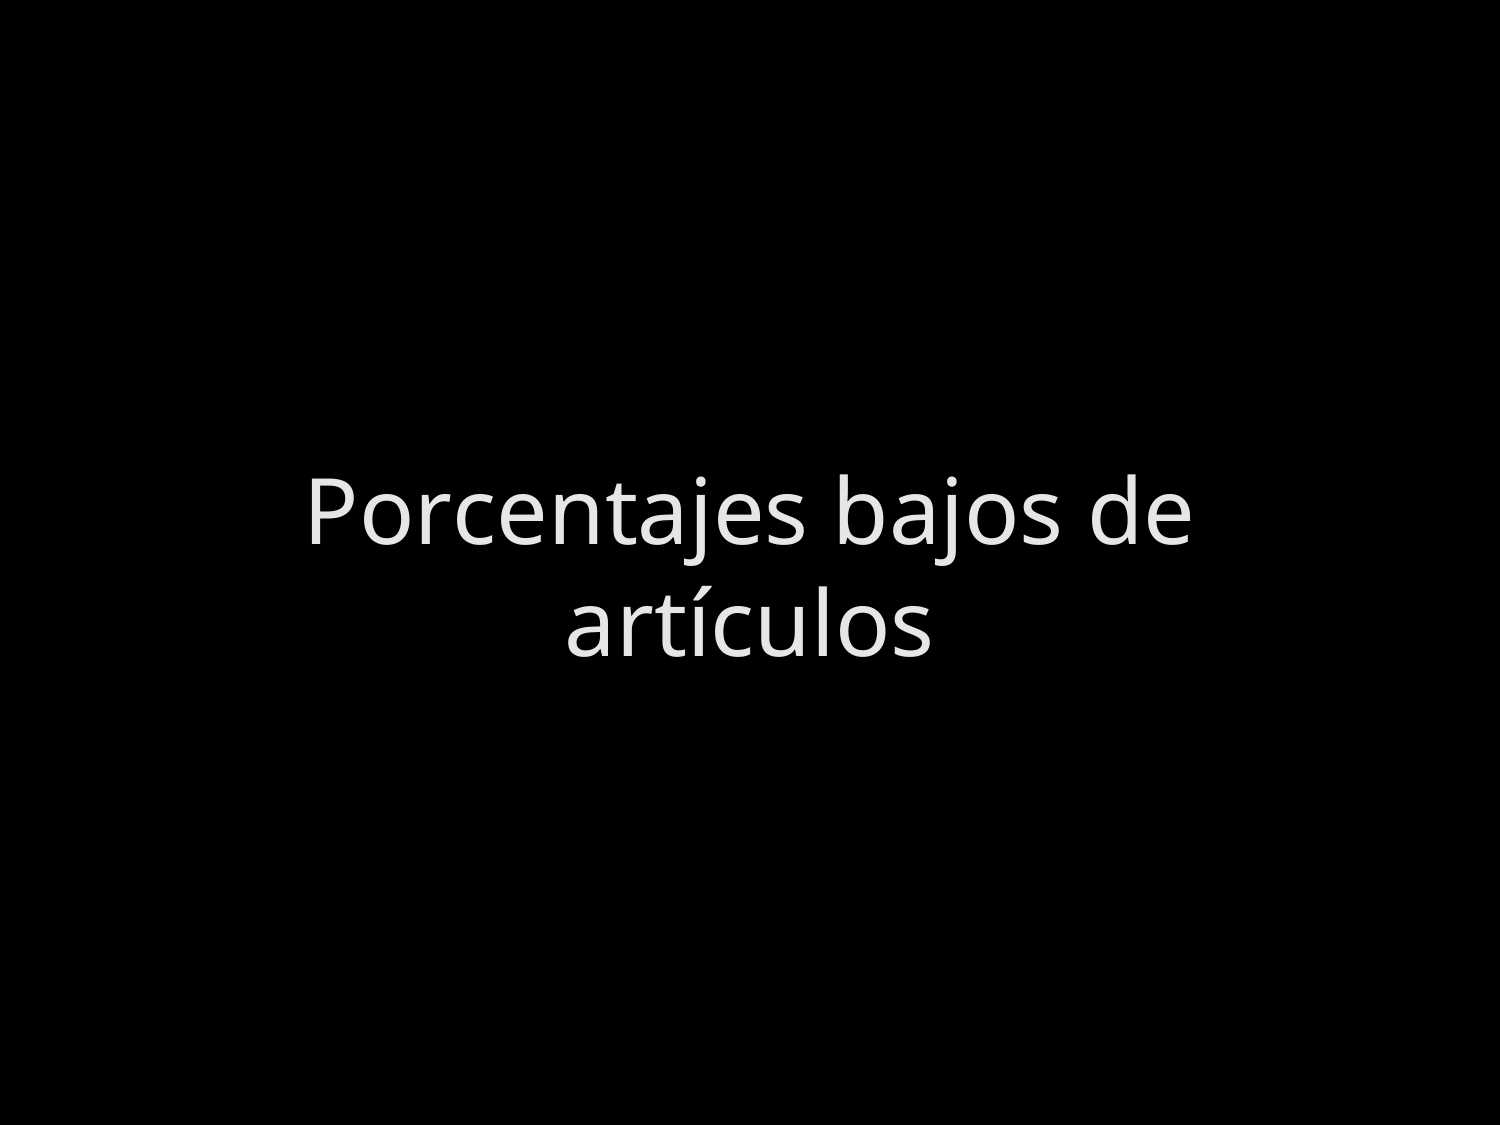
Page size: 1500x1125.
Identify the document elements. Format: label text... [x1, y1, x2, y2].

subtitle Porcentajes bajos de artículos [109, 112, 1391, 1013]
